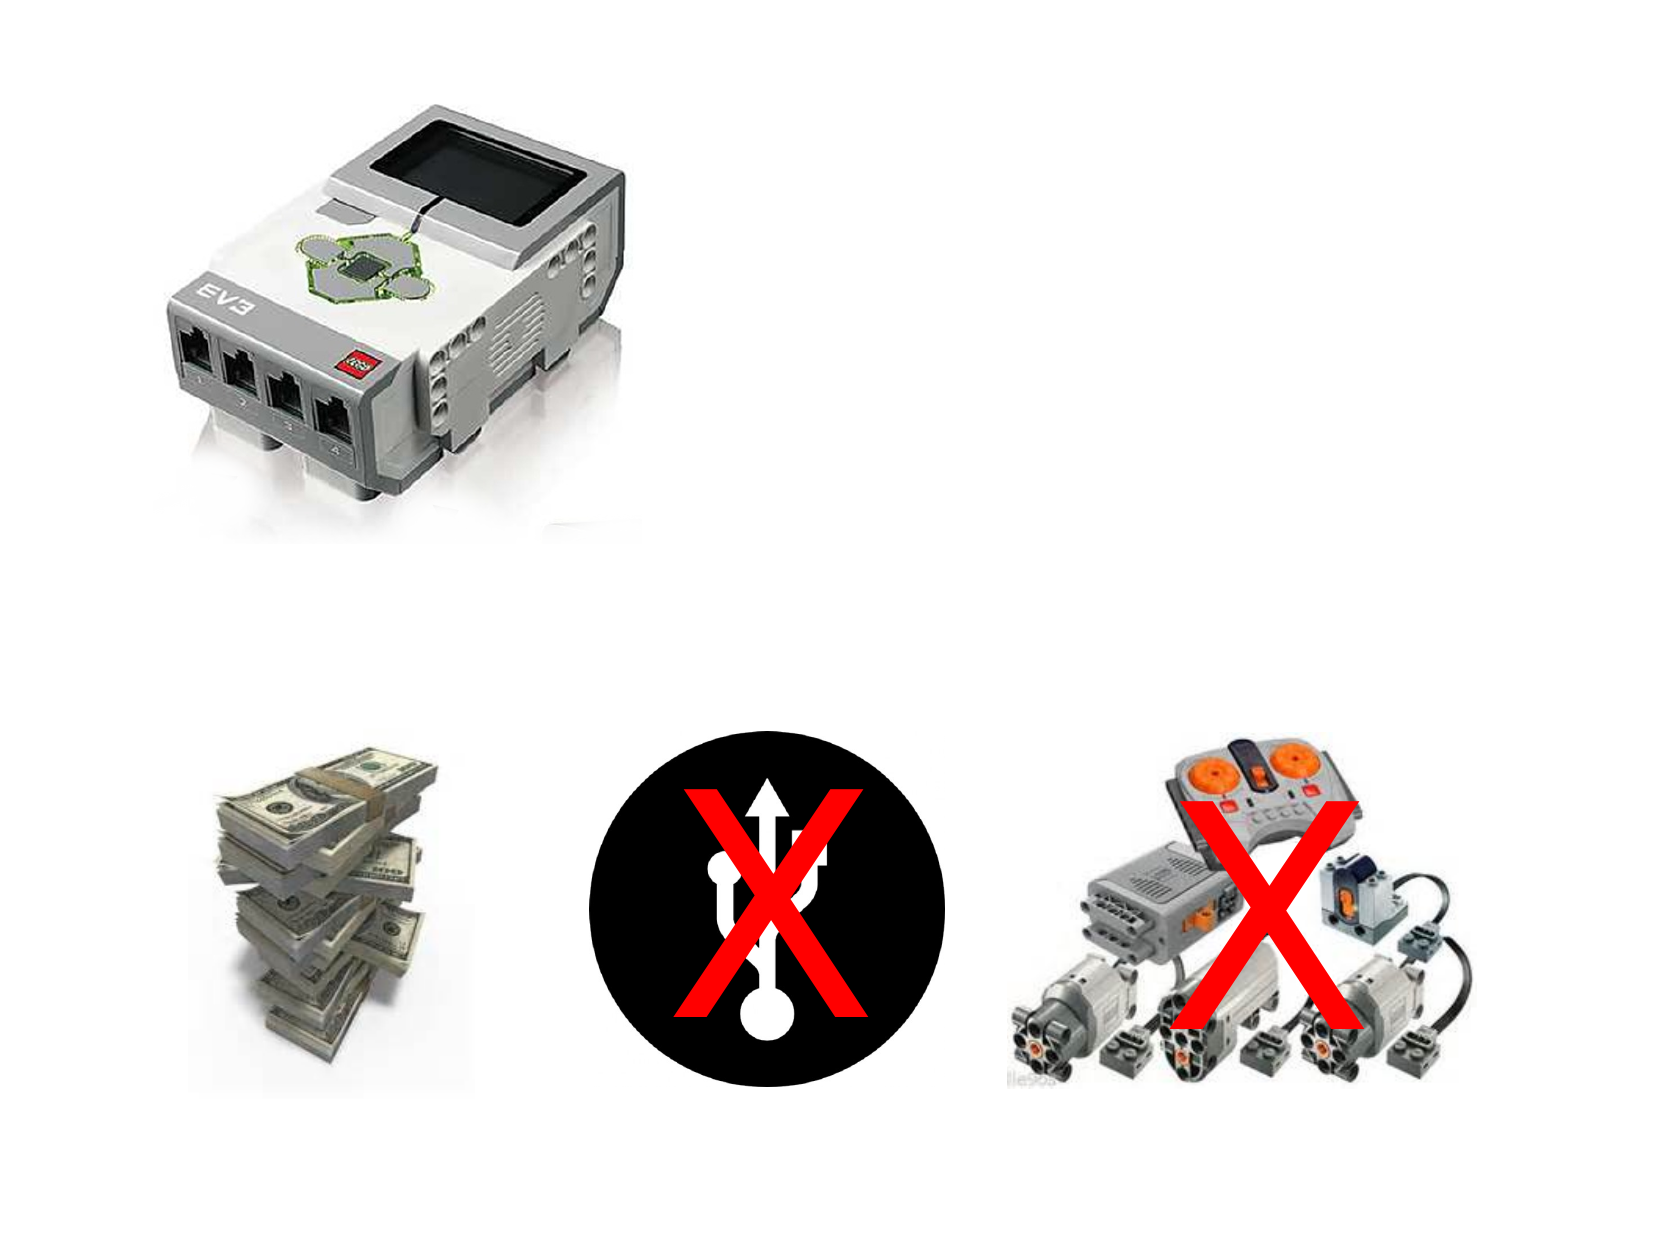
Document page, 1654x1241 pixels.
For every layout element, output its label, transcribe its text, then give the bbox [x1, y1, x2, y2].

picture [188, 629, 475, 1099]
picture [872, 731, 945, 1087]
picture [1007, 732, 1145, 1089]
text_box X [1145, 732, 1368, 1226]
picture [153, 77, 642, 544]
picture [1368, 732, 1477, 1089]
picture [589, 731, 649, 1087]
text_box X [649, 720, 872, 1214]
